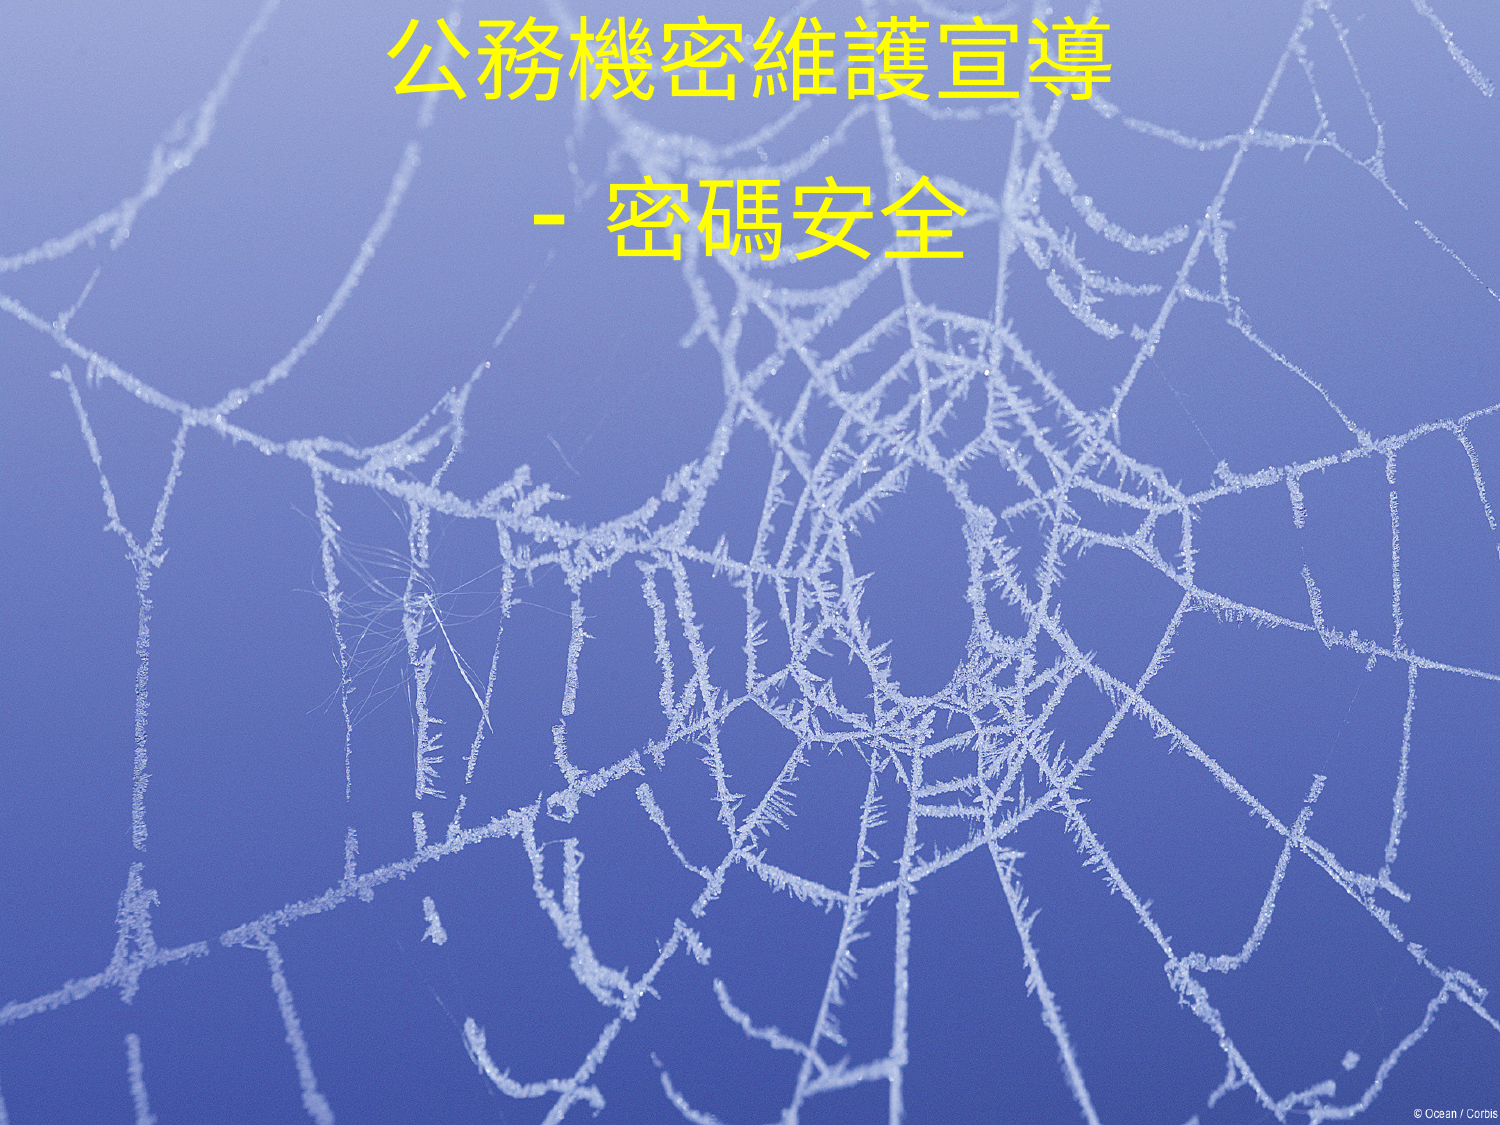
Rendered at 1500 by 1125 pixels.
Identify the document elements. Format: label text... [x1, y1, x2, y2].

title 公務機密維護宣導 -密碼安全 [112, 349, 1388, 591]
picture [0, 0, 1500, 1125]
